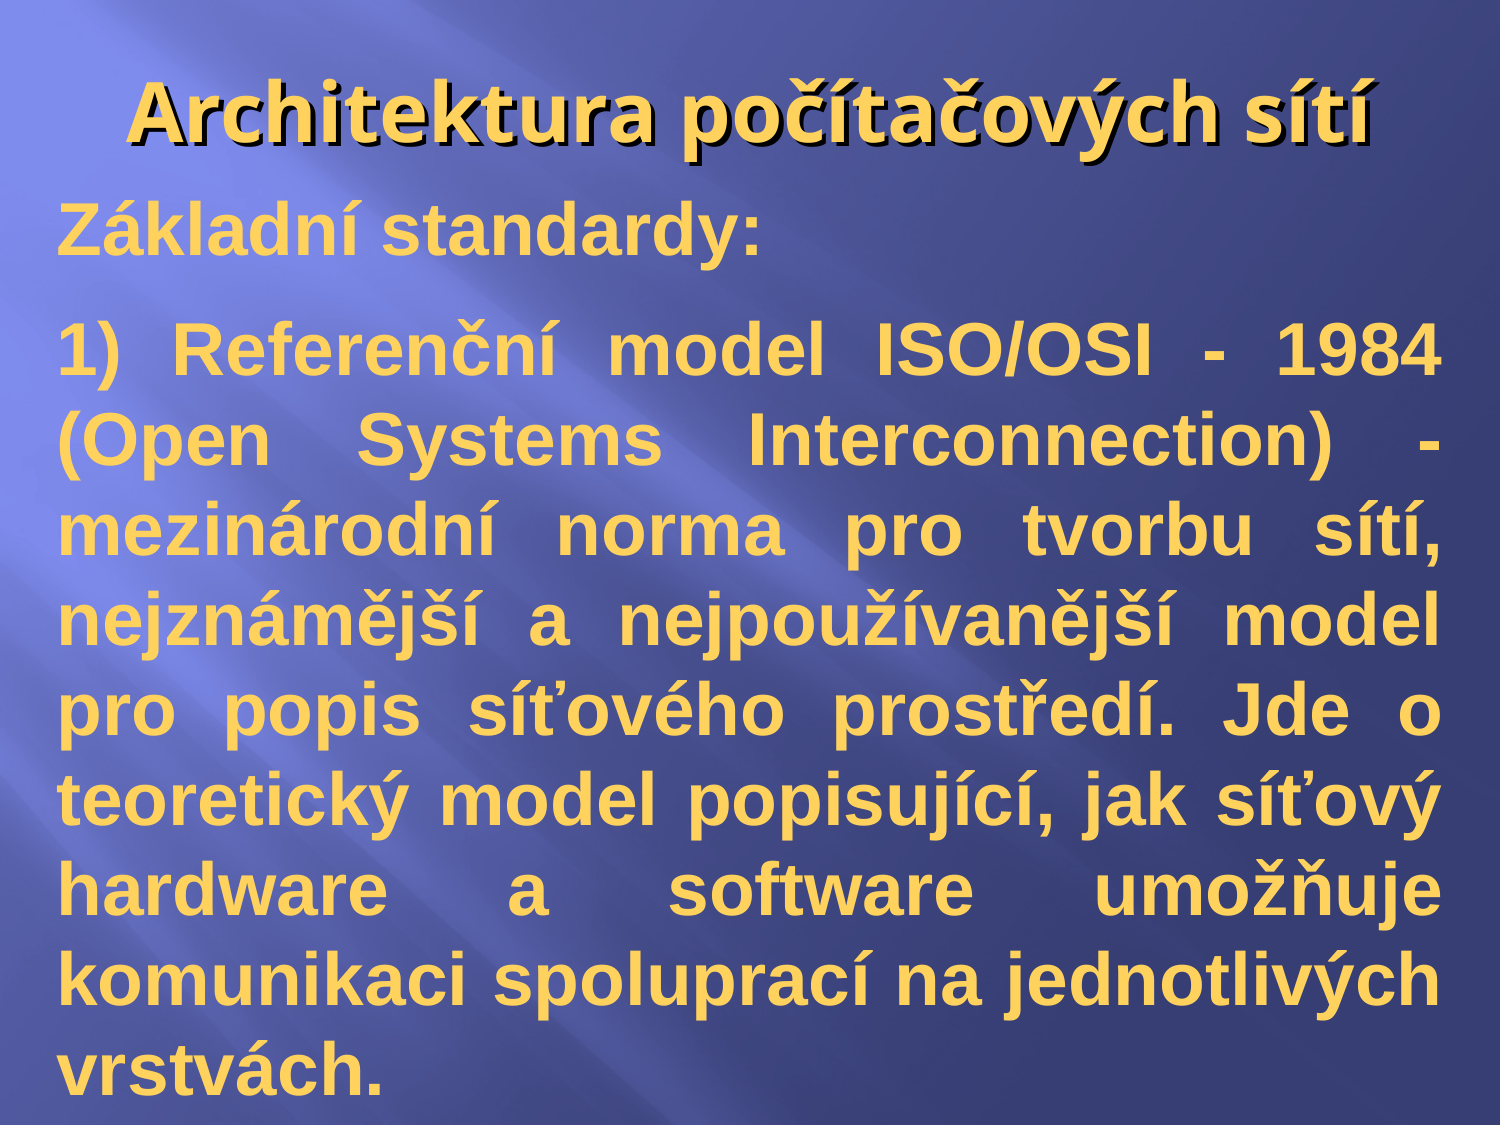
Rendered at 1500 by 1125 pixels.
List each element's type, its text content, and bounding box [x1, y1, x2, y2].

title Architektura počítačových sítí [64, 45, 1436, 172]
text_box Základní standardy: 1) Referenční model ISO/OSI - 1984 (Open Systems Interconnection) - mezinárodní norma pro tvorbu sítí, nejznámější a nejpoužívanější model pro popis síťového prostředí. Jde o teoretický model popisující, jak síťový hardware a software umožňuje komunikaci spoluprací na jednotlivých vrstvách. [41, 172, 1459, 1095]
